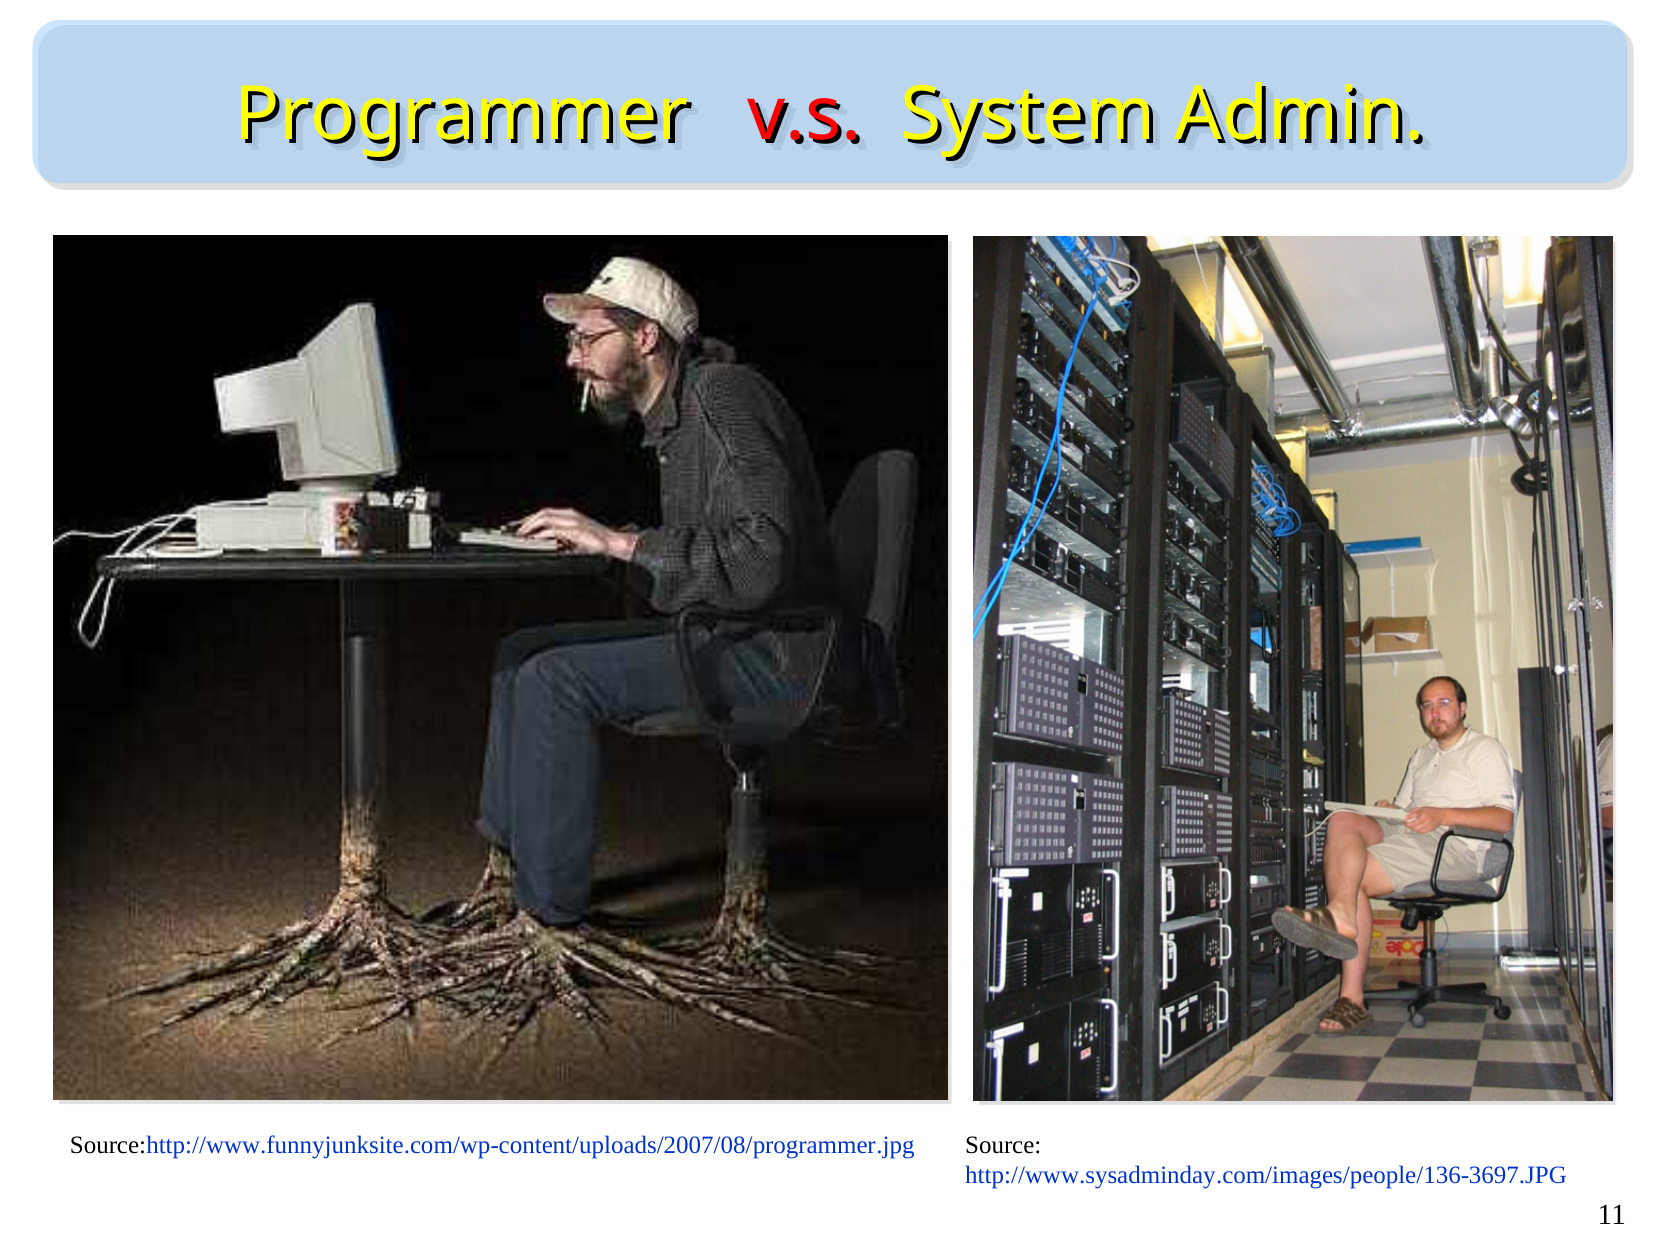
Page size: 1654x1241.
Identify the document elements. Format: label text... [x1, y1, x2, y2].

picture [53, 235, 948, 1101]
text_box Source:http://www.funnyjunksite.com/wp-content/uploads/2007/08/programmer.jpg [55, 1119, 950, 1194]
picture [973, 236, 1613, 1101]
text_box Programmer v.s. System Admin. [32, 20, 1628, 184]
text_box Source: http://www.sysadminday.com/images/people/136-3697.JPG [950, 1119, 1654, 1194]
